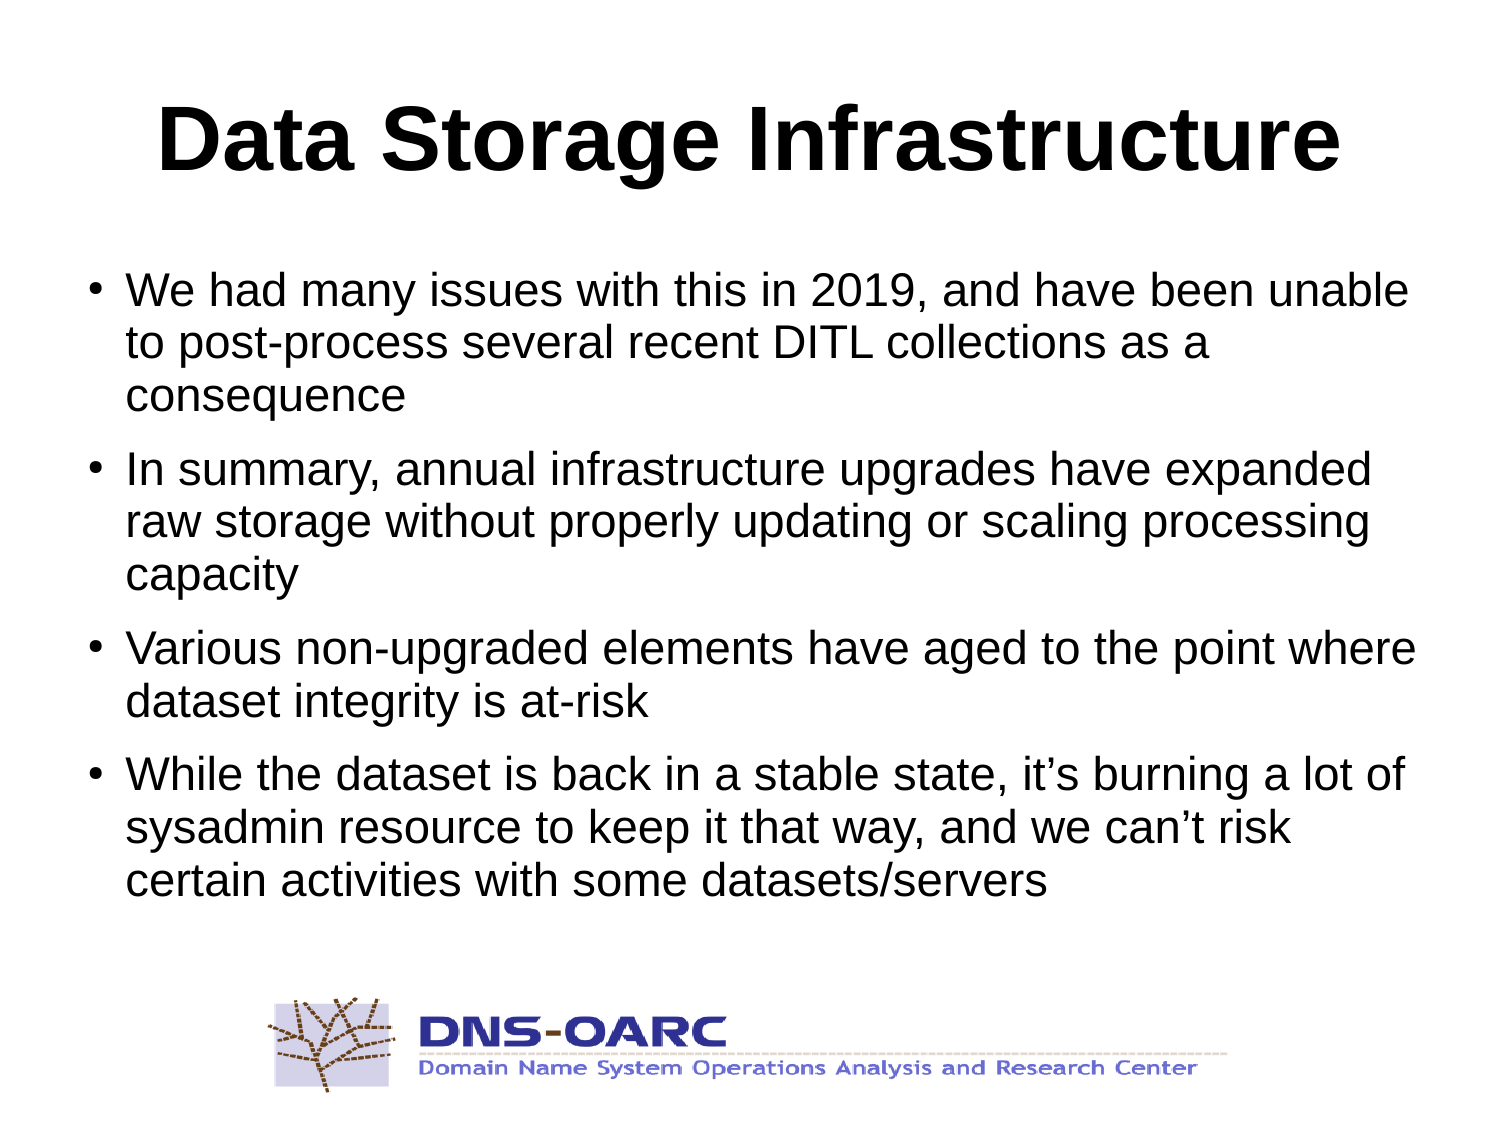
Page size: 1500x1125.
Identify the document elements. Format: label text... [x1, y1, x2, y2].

title Data Storage Infrastructure [75, 44, 1425, 233]
picture [214, 991, 1259, 1099]
list We had many issues with this in 2019, and have been unable to post-process several recent DITL collections as a consequence In summary, annual infrastructure upgrades have expanded raw storage without properly updating or scaling processing capacity Various non-upgraded elements have aged to the point where dataset integrity is at-risk While the dataset is back in a stable state, it’s burning a lot of sysadmin resource to keep it that way, and we can’t risk certain activities with some datasets/servers [75, 263, 1425, 916]
